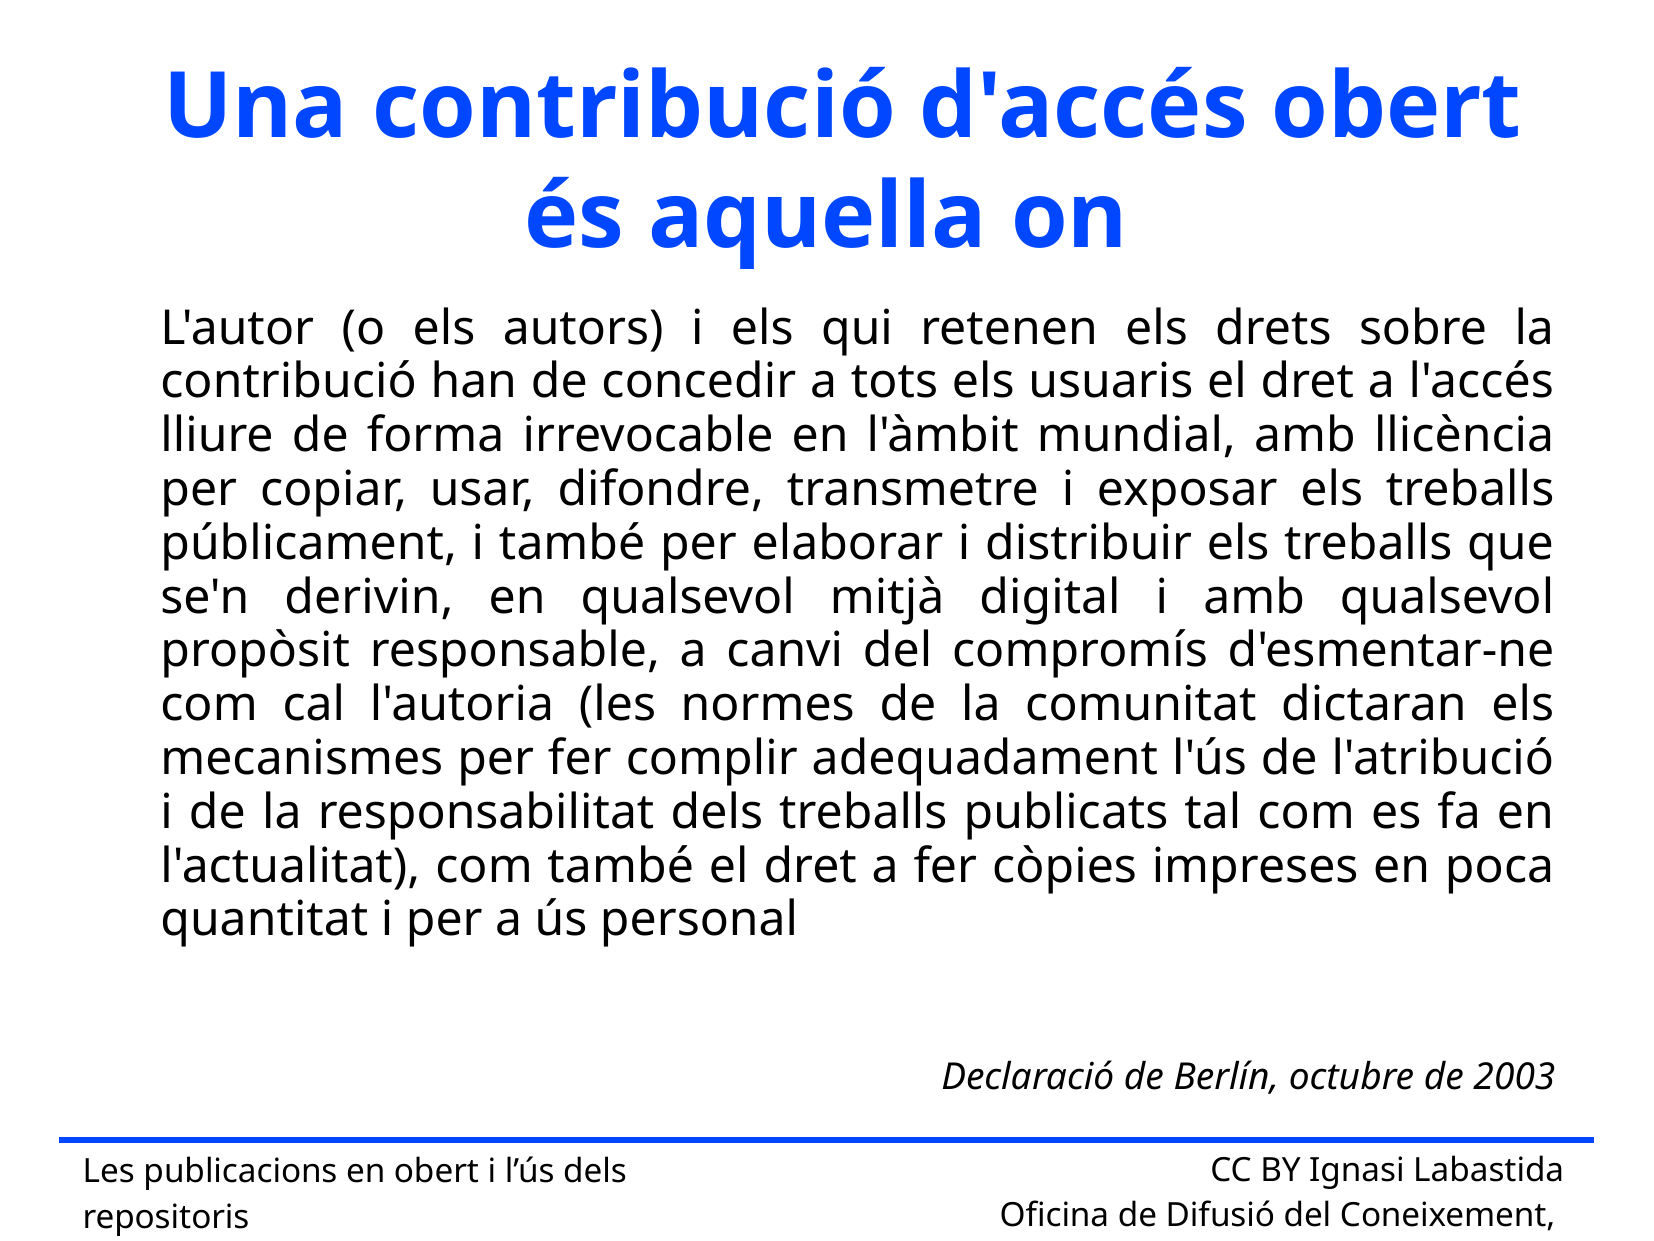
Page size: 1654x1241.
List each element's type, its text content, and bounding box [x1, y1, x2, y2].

list L'autor (o els autors) i els qui retenen els drets sobre la contribució han de concedir a tots els usuaris el dret a l'accés lliure de forma irrevocable en l'àmbit mundial, amb llicència per copiar, usar, difondre, transmetre i exposar els treballs públicament, i també per elaborar i distribuir els treballs que se'n derivin, en qualsevol mitjà digital i amb qualsevol propòsit responsable, a canvi del compromís d'esmentar-ne com cal l'autoria (les normes de la comunitat dictaran els mecanismes per fer complir adequadament l'ús de l'atribució i de la responsabilitat dels treballs publicats tal com es fa en l'actualitat), com també el dret a fer còpies impreses en poca quantitat i per a ús personal Declaració de Berlín, octubre de 2003 [82, 289, 1571, 1108]
title Una contribució d'accés obert és aquella on [82, 38, 1571, 267]
